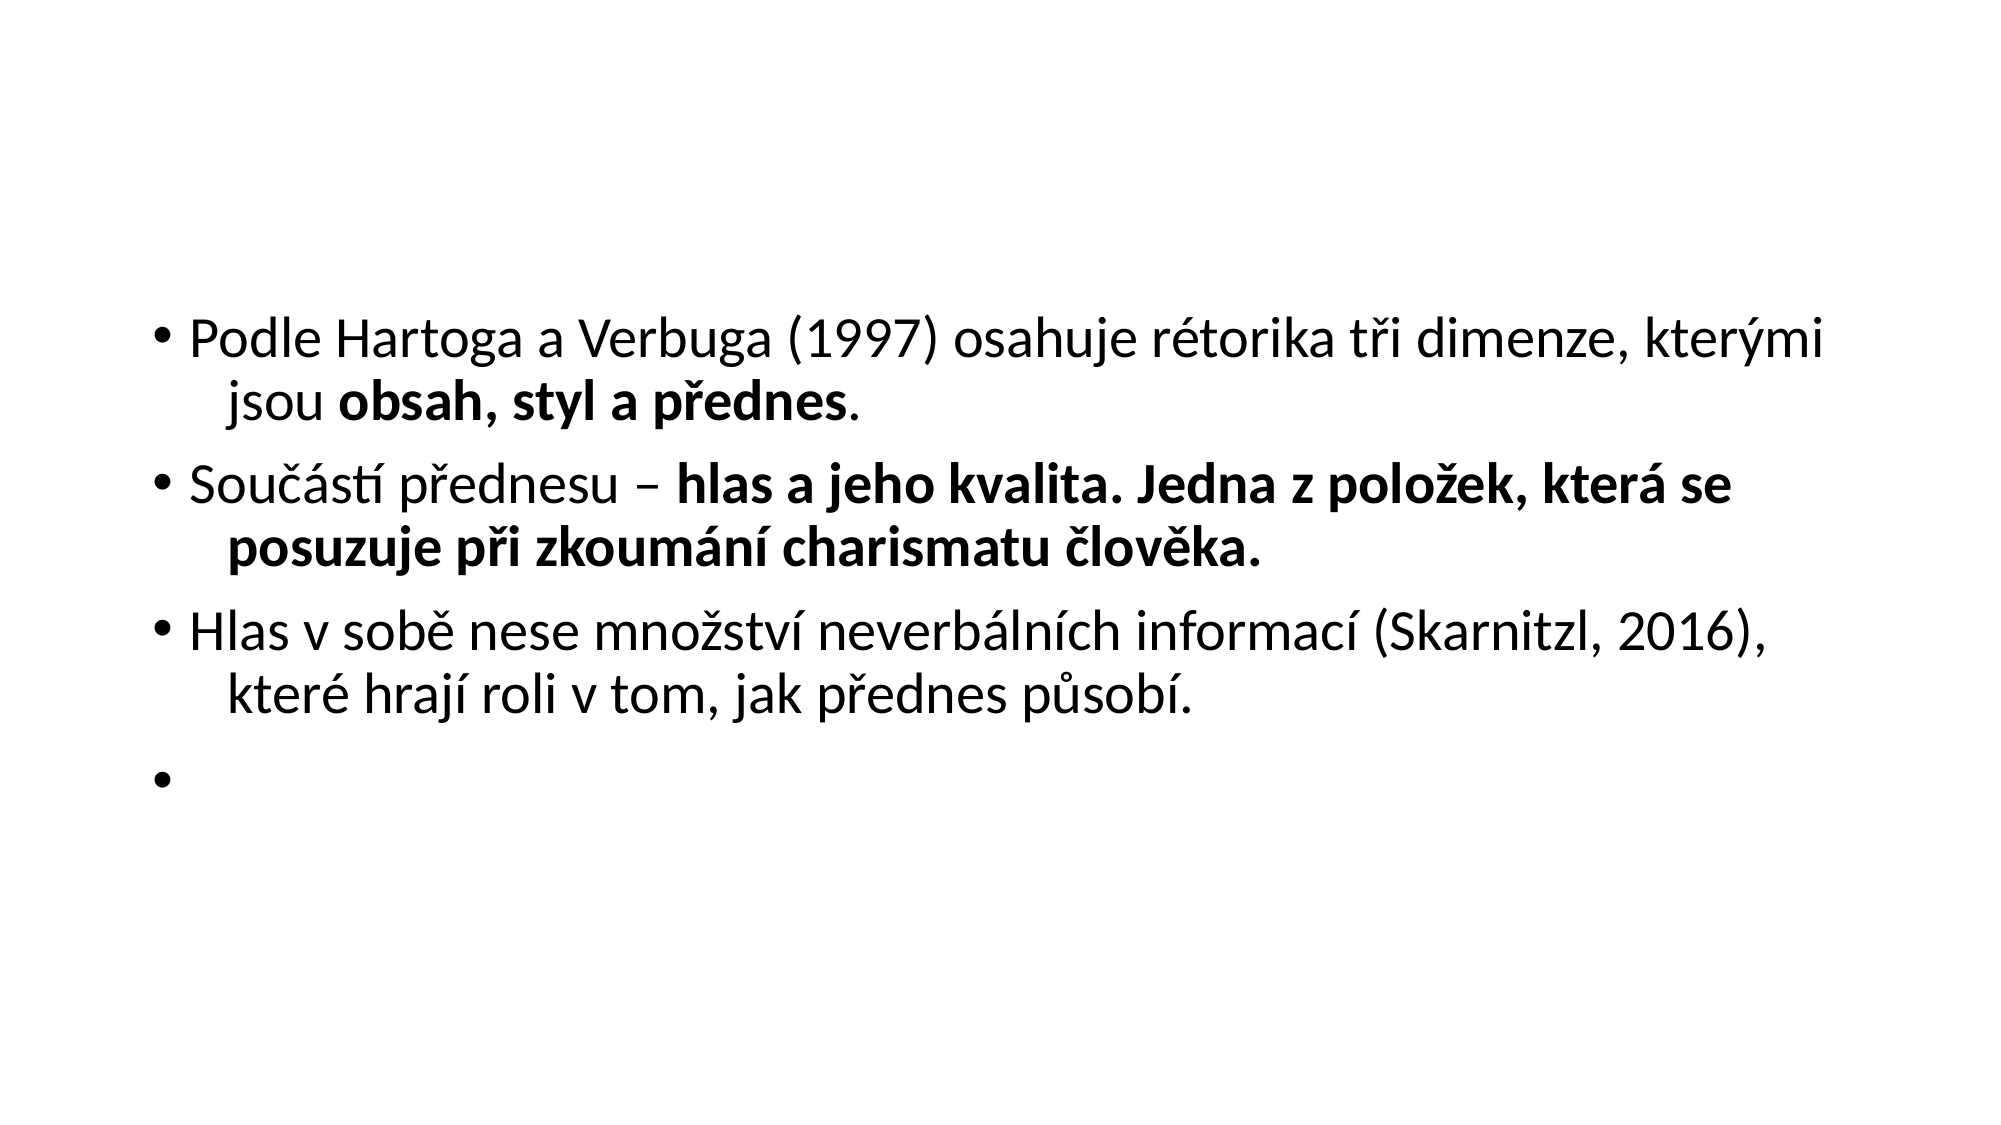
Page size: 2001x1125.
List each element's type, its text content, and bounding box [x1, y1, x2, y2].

list Podle Hartoga a Verbuga (1997) osahuje rétorika tři dimenze, kterými jsou obsah, styl a přednes. Součástí přednesu – hlas a jeho kvalita. Jedna z položek, která se posuzuje při zkoumání charismatu člověka. Hlas v sobě nese množství neverbálních informací (Skarnitzl, 2016), které hrají roli v tom, jak přednes působí. [137, 299, 1863, 1014]
